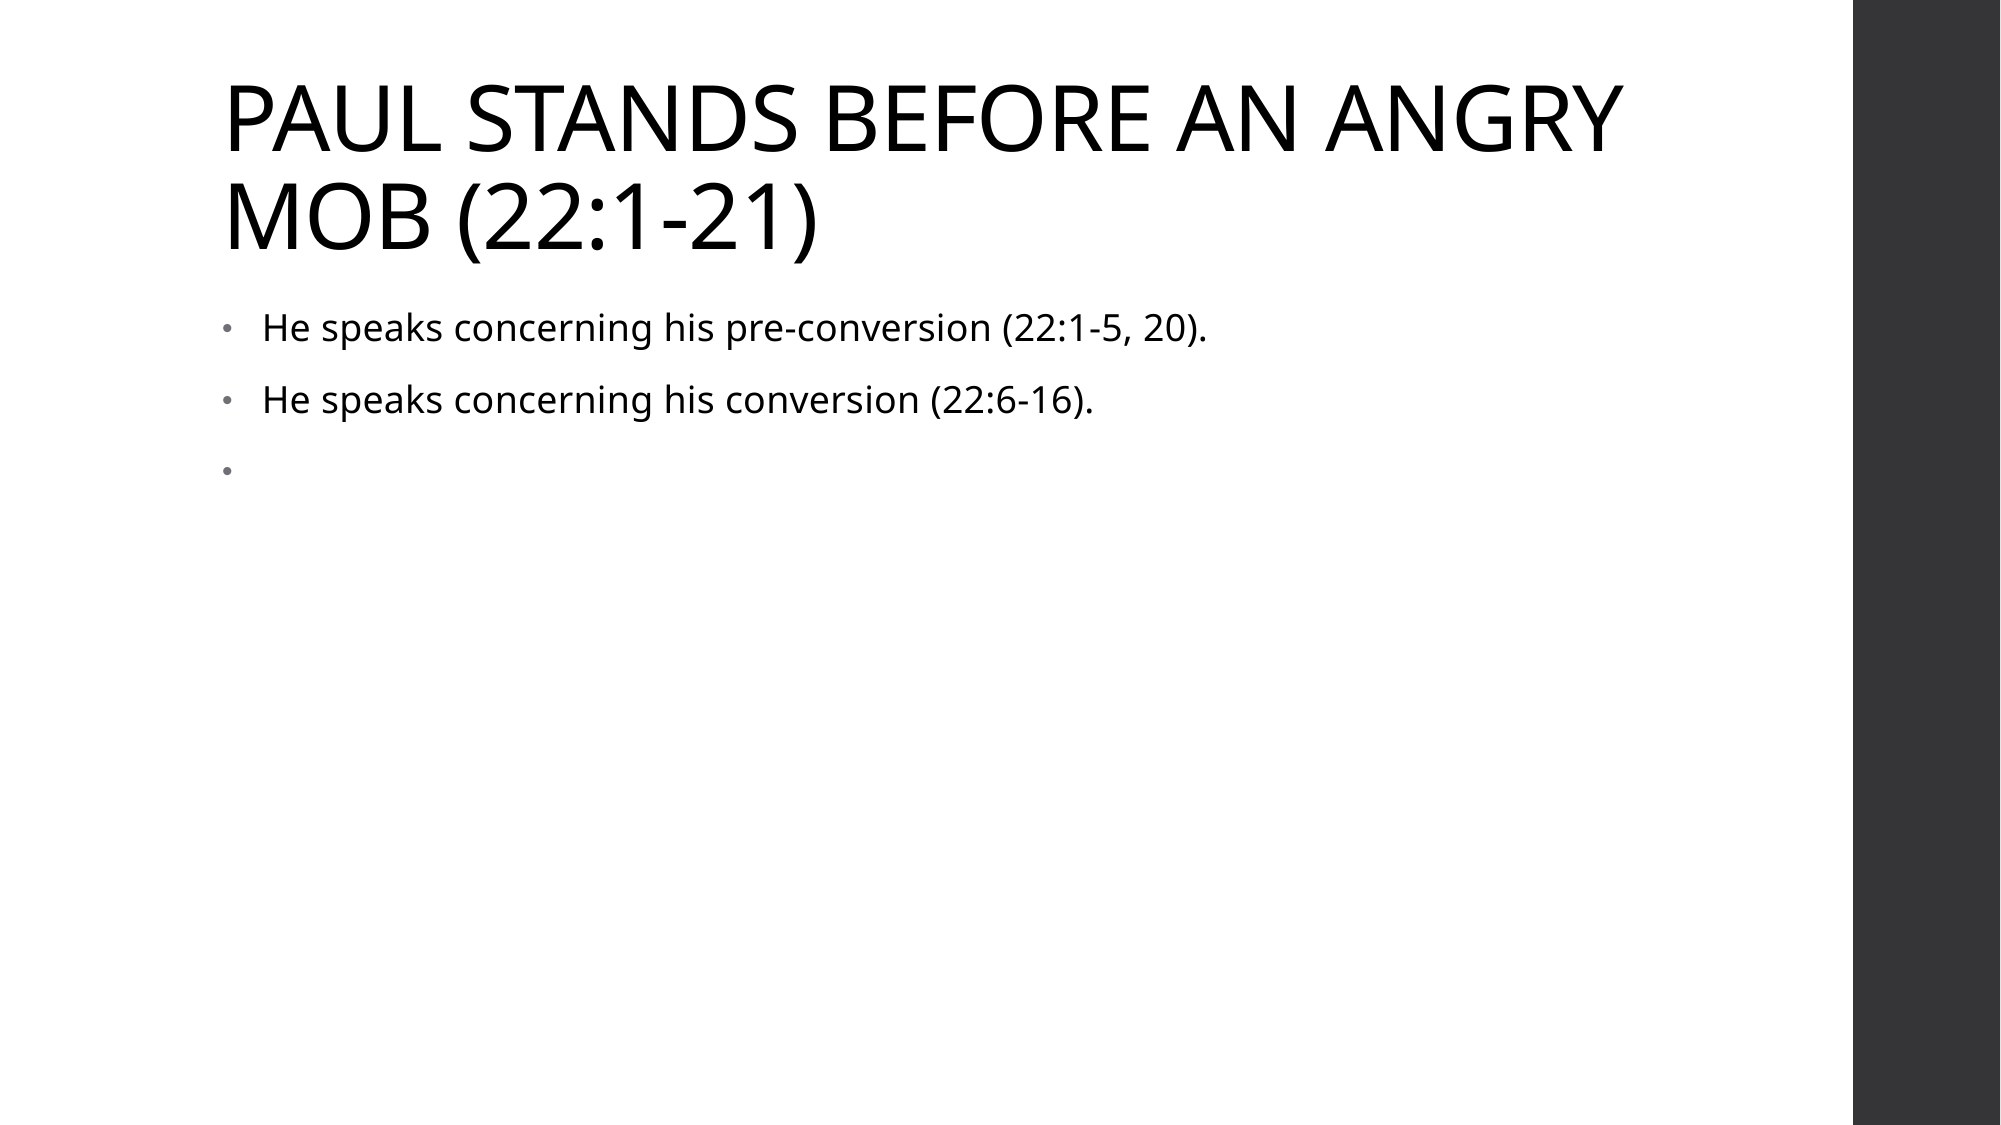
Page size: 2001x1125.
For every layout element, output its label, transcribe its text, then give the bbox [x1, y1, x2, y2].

list He speaks concerning his pre-conversion (22:1-5, 20). He speaks concerning his conversion (22:6-16). [206, 299, 1617, 1014]
title PAUL STANDS BEFORE AN ANGRY MOB (22:1-21) [206, 60, 1797, 278]
